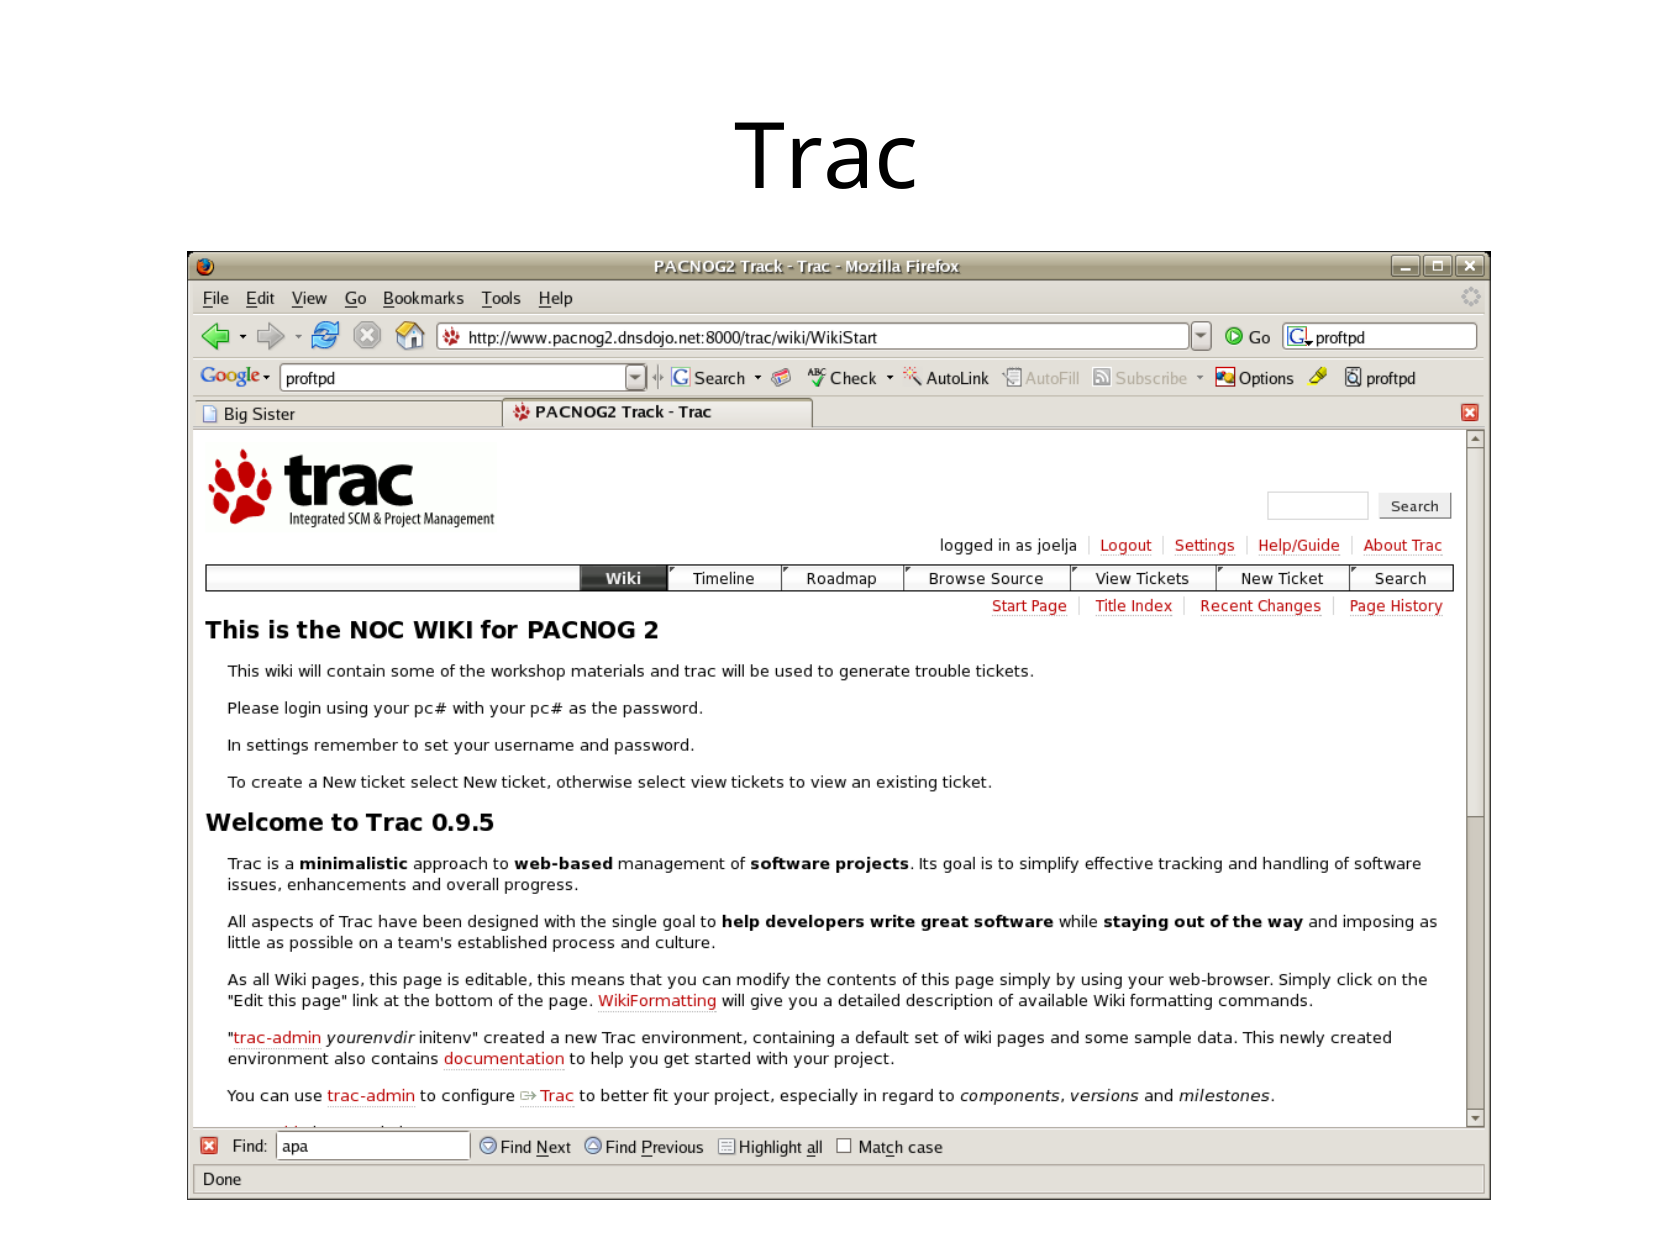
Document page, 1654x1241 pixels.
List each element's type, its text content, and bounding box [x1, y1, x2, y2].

picture [187, 251, 1491, 1201]
title Trac [82, 49, 1571, 257]
